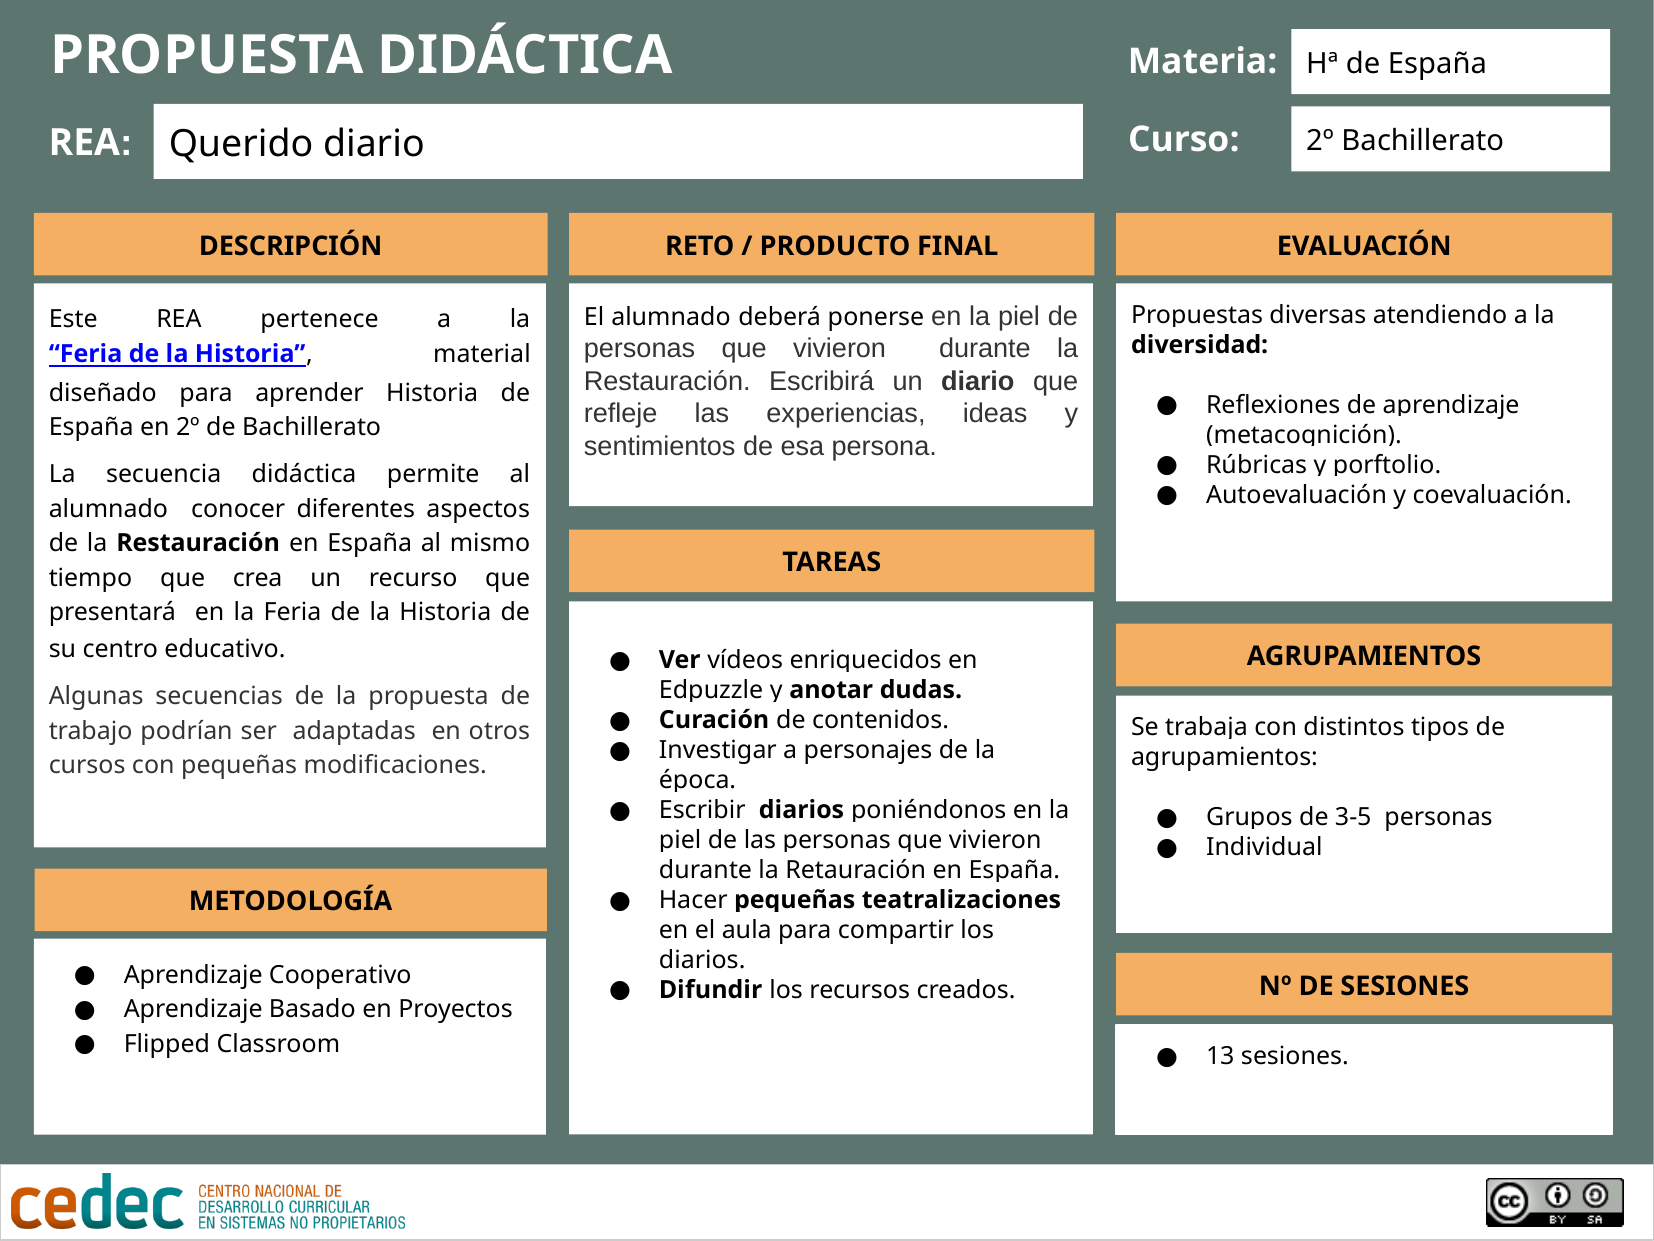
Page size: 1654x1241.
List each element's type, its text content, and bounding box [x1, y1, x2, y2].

text_box REA: [33, 110, 153, 174]
text_box [0, 1164, 1654, 1241]
text_box Querido diario [153, 103, 1083, 179]
text_box PROPUESTA DIDÁCTICA [35, 11, 697, 110]
text_box 13 sesiones. [1116, 1024, 1613, 1135]
text_box Este REA pertenece a la “Feria de la Historia”, material diseñado para aprender Historia de España en 2º de Bachillerato La secuencia didáctica permite al alumnado conocer diferentes aspectos de la Restauración en España al mismo tiempo que crea un recurso que presentará en la Feria de la Historia de su centro educativo. Algunas secuencias de la propuesta de trabajo podrían ser adaptadas en otros cursos con pequeñas modificaciones. [33, 283, 546, 848]
text_box Hª de España [1291, 29, 1611, 95]
text_box Materia: [1113, 30, 1291, 94]
text_box Ver vídeos enriquecidos en Edpuzzle y anotar dudas. Curación de contenidos. Investigar a personajes de la época. Escribir diarios poniéndonos en la piel de las personas que vivieron durante la Retauración en España. Hacer pequeñas teatralizaciones en el aula para compartir los diarios. Difundir los recursos creados. [569, 601, 1093, 1135]
text_box AGRUPAMIENTOS [1116, 623, 1613, 687]
text_box Propuestas diversas atendiendo a la diversidad: Reflexiones de aprendizaje (metacognición). Rúbricas y porftolio. Autoevaluación y coevaluación. [1116, 283, 1613, 602]
text_box Nº DE SESIONES [1116, 952, 1613, 1016]
text_box Curso: [1113, 109, 1303, 173]
text_box El alumnado deberá ponerse en la piel de personas que vivieron durante la Restauración. Escribirá un diario que refleje las experiencias, ideas y sentimientos de esa persona. [569, 283, 1093, 507]
text_box DESCRIPCIÓN [33, 212, 548, 276]
text_box Aprendizaje Cooperativo Aprendizaje Basado en Proyectos Flipped Classroom [33, 938, 546, 1135]
text_box TAREAS [569, 529, 1095, 593]
picture [1486, 1178, 1624, 1227]
picture [11, 1173, 405, 1229]
text_box EVALUACIÓN [1116, 212, 1613, 276]
text_box Se trabaja con distintos tipos de agrupamientos: Grupos de 3-5 personas Individual [1116, 695, 1613, 933]
text_box RETO / PRODUCTO FINAL [569, 212, 1095, 276]
text_box 2º Bachillerato [1291, 106, 1611, 172]
text_box METODOLOGÍA [34, 868, 547, 932]
